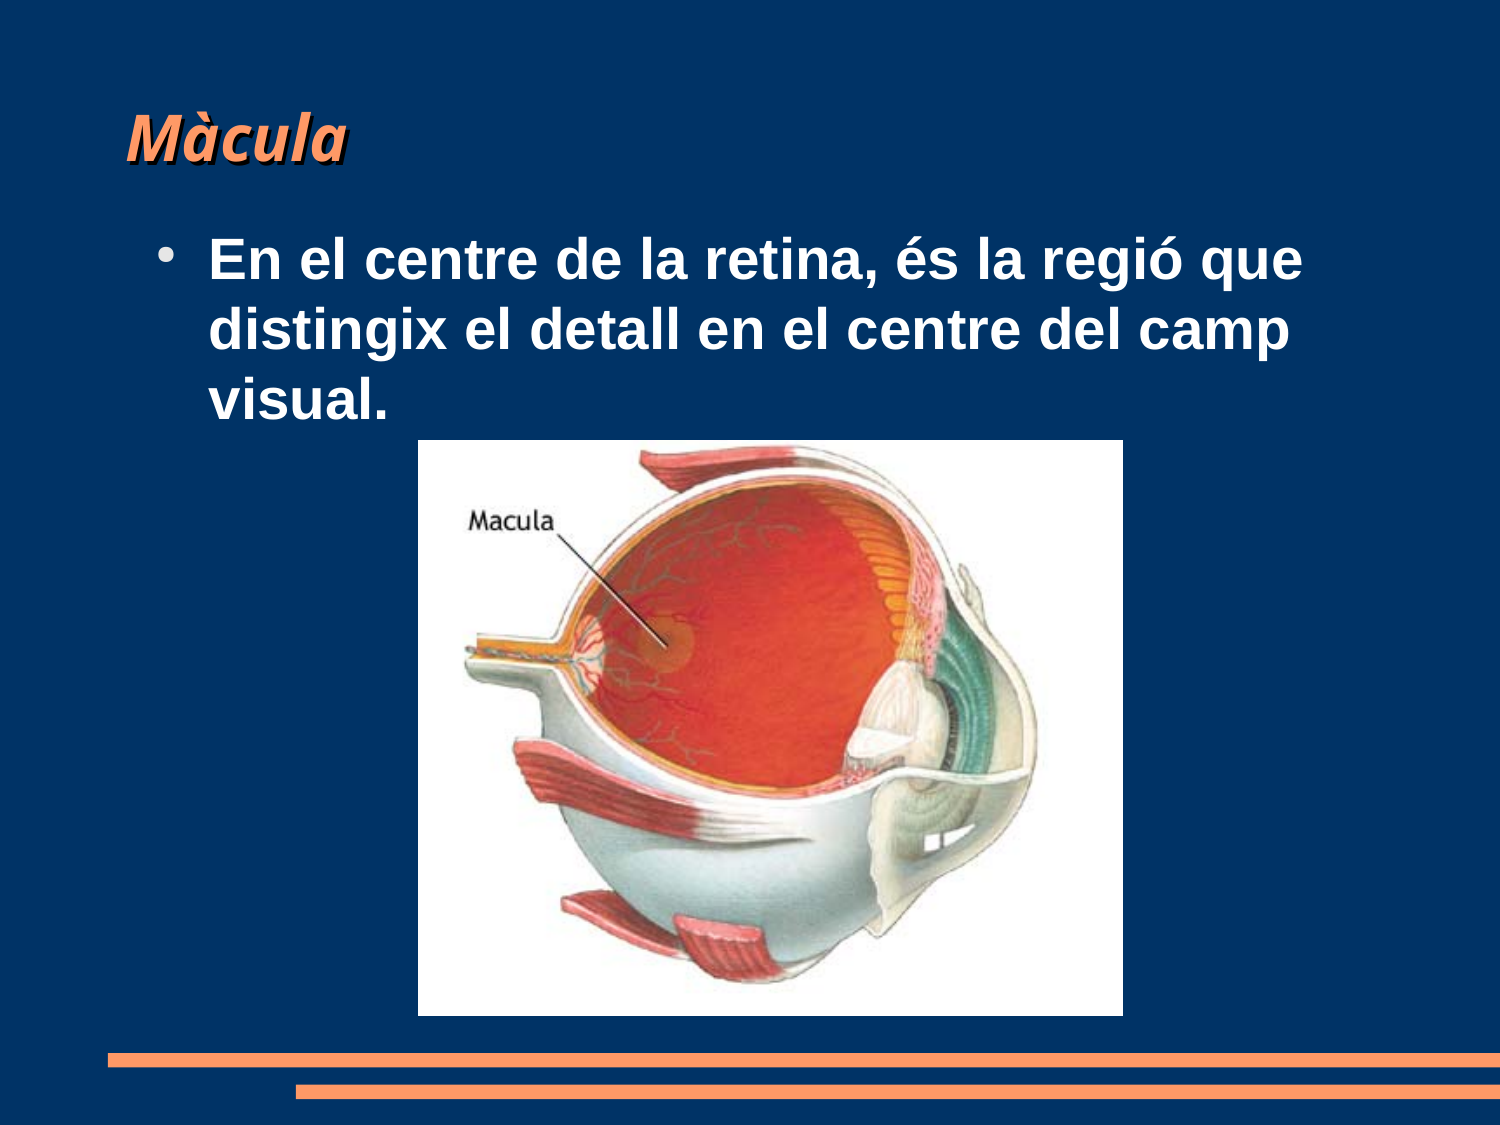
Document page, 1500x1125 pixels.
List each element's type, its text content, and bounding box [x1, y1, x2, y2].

title Màcula [110, 41, 1392, 230]
picture [418, 440, 1123, 1016]
list En el centre de la retina, és la regió que distingix el detall en el centre del camp visual. [122, 213, 1429, 949]
